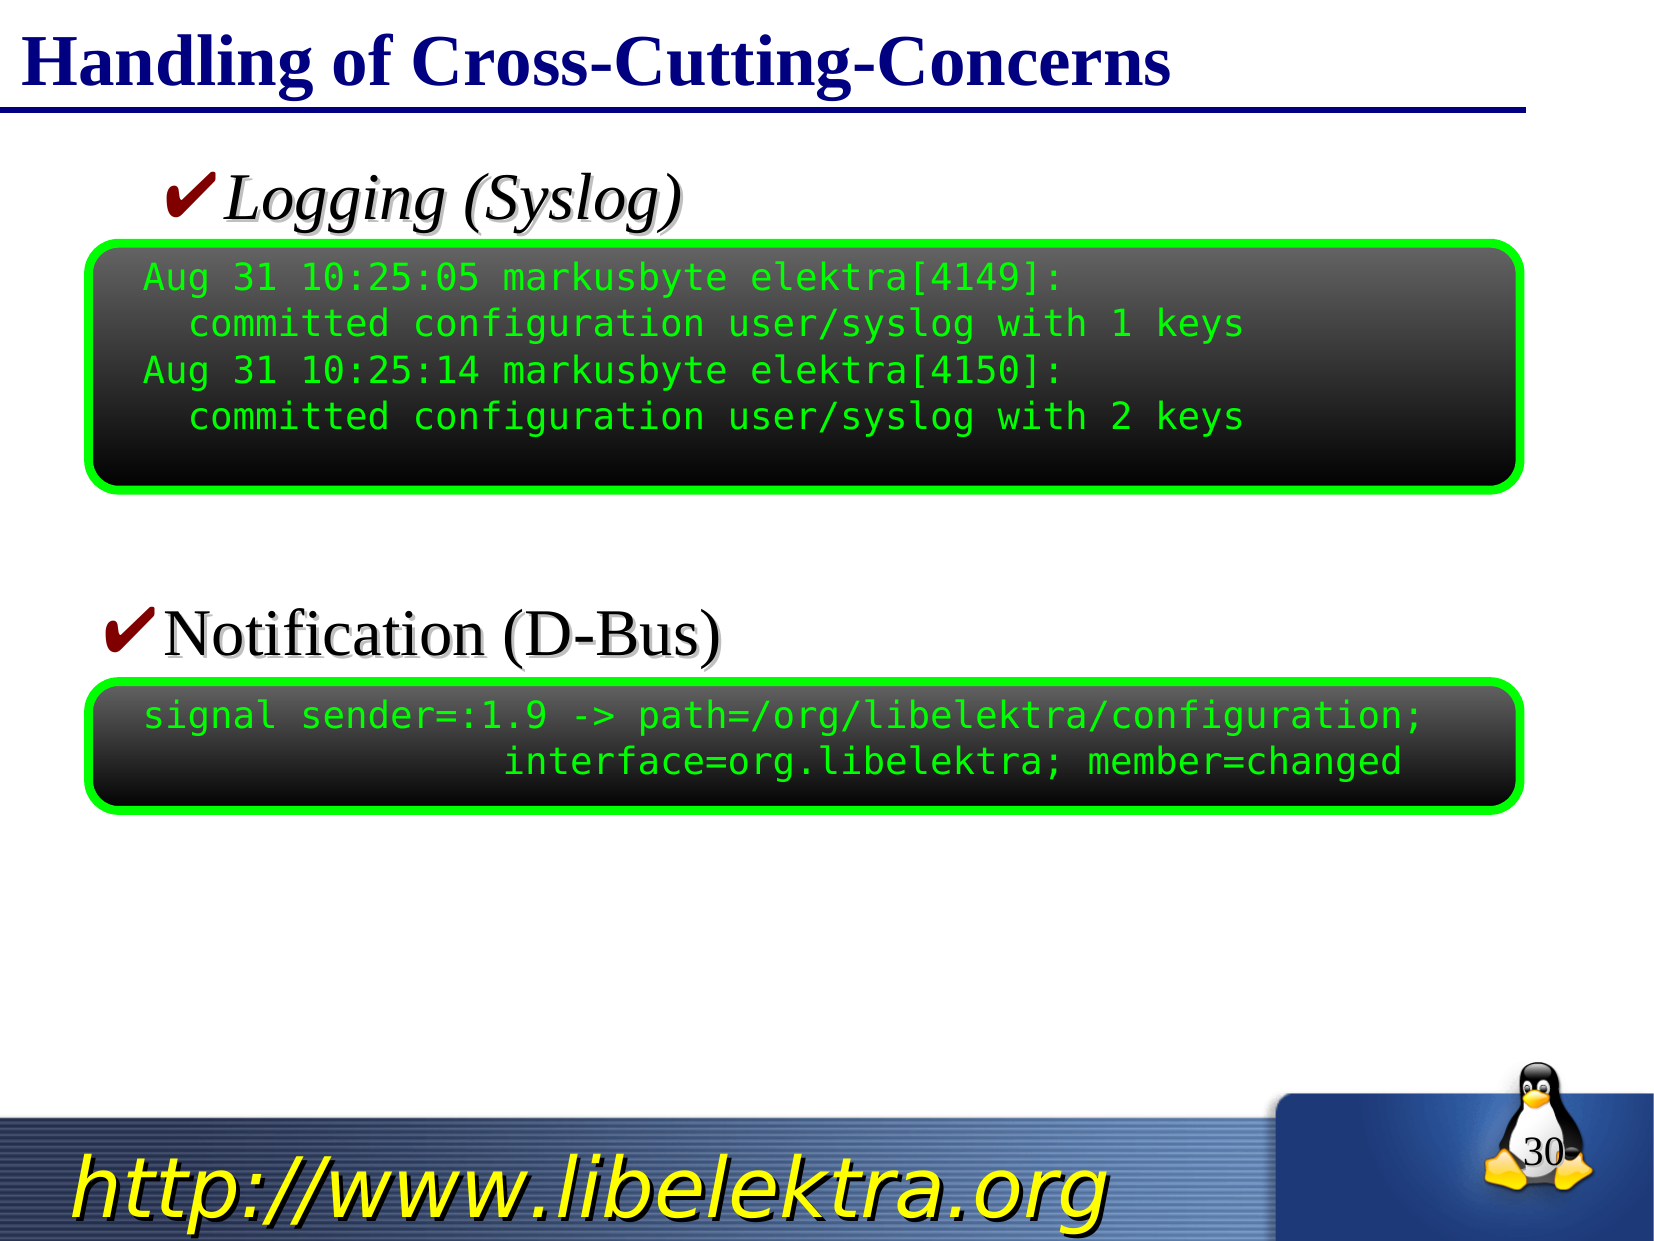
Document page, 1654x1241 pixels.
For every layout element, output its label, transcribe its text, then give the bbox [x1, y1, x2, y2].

text_box Notification (D-Bus) [104, 590, 1071, 665]
text_box Handling of Cross-Cutting-Concerns [21, 14, 1611, 111]
text_box [88, 681, 1521, 811]
text_box <Nummer> [1370, 1122, 1565, 1178]
text_box Aug 31 10:25:05 markusbyte elektra[4149]: committed configuration user/syslog with 1 keys Aug 31 10:25:14 markusbyte elektra[4150]: committed configuration user/syslog with 2 keys [142, 252, 1489, 544]
text_box Logging (Syslog) [104, 147, 827, 237]
text_box [88, 243, 1521, 491]
picture [0, 1061, 1654, 1241]
text_box signal sender=:1.9 -> path=/org/libelektra/configuration; interface=org.libelektra; member=changed [142, 690, 1489, 802]
